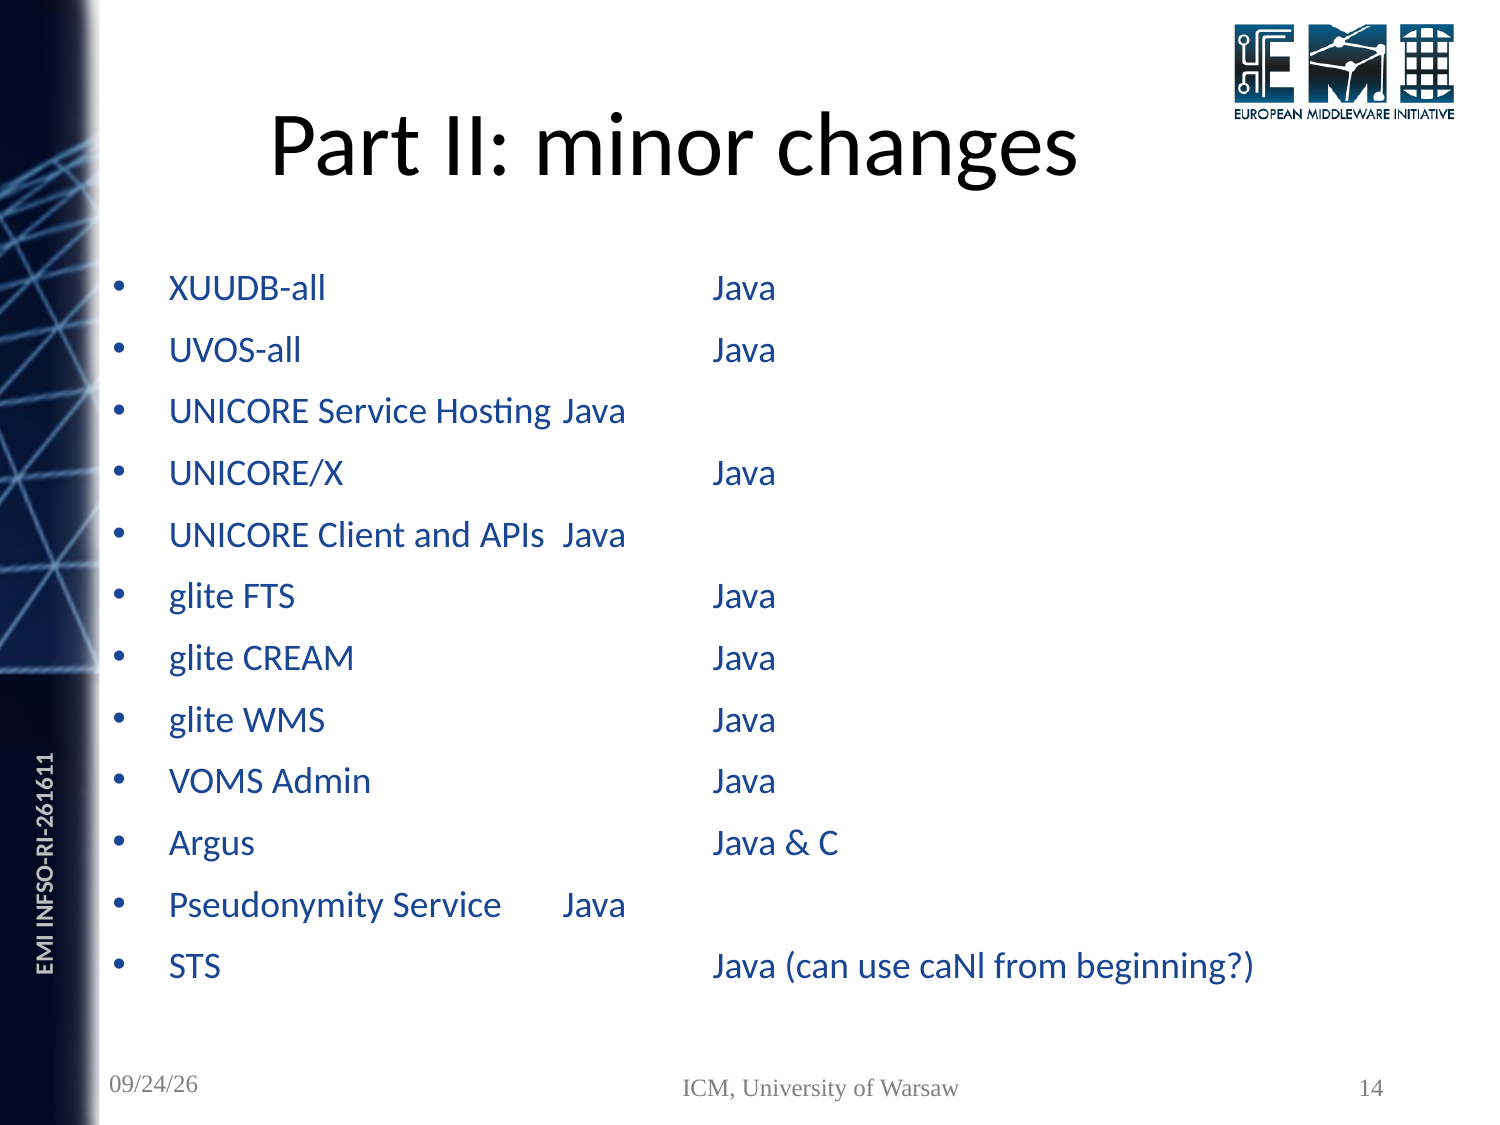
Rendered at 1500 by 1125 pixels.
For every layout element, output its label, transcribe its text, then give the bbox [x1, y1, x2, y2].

picture [0, 0, 111, 1125]
picture [1185, 8, 1500, 140]
title Part II: minor changes [112, 44, 1238, 233]
list XUUDB-all Java UVOS-all Java UNICORE Service Hosting Java UNICORE/X Java UNICORE Client and APIs Java glite FTS Java glite CREAM Java glite WMS Java VOMS Admin Java Argus Java & C Pseudonymity Service Java STS Java (can use caNl from beginning?) [112, 263, 1425, 1006]
